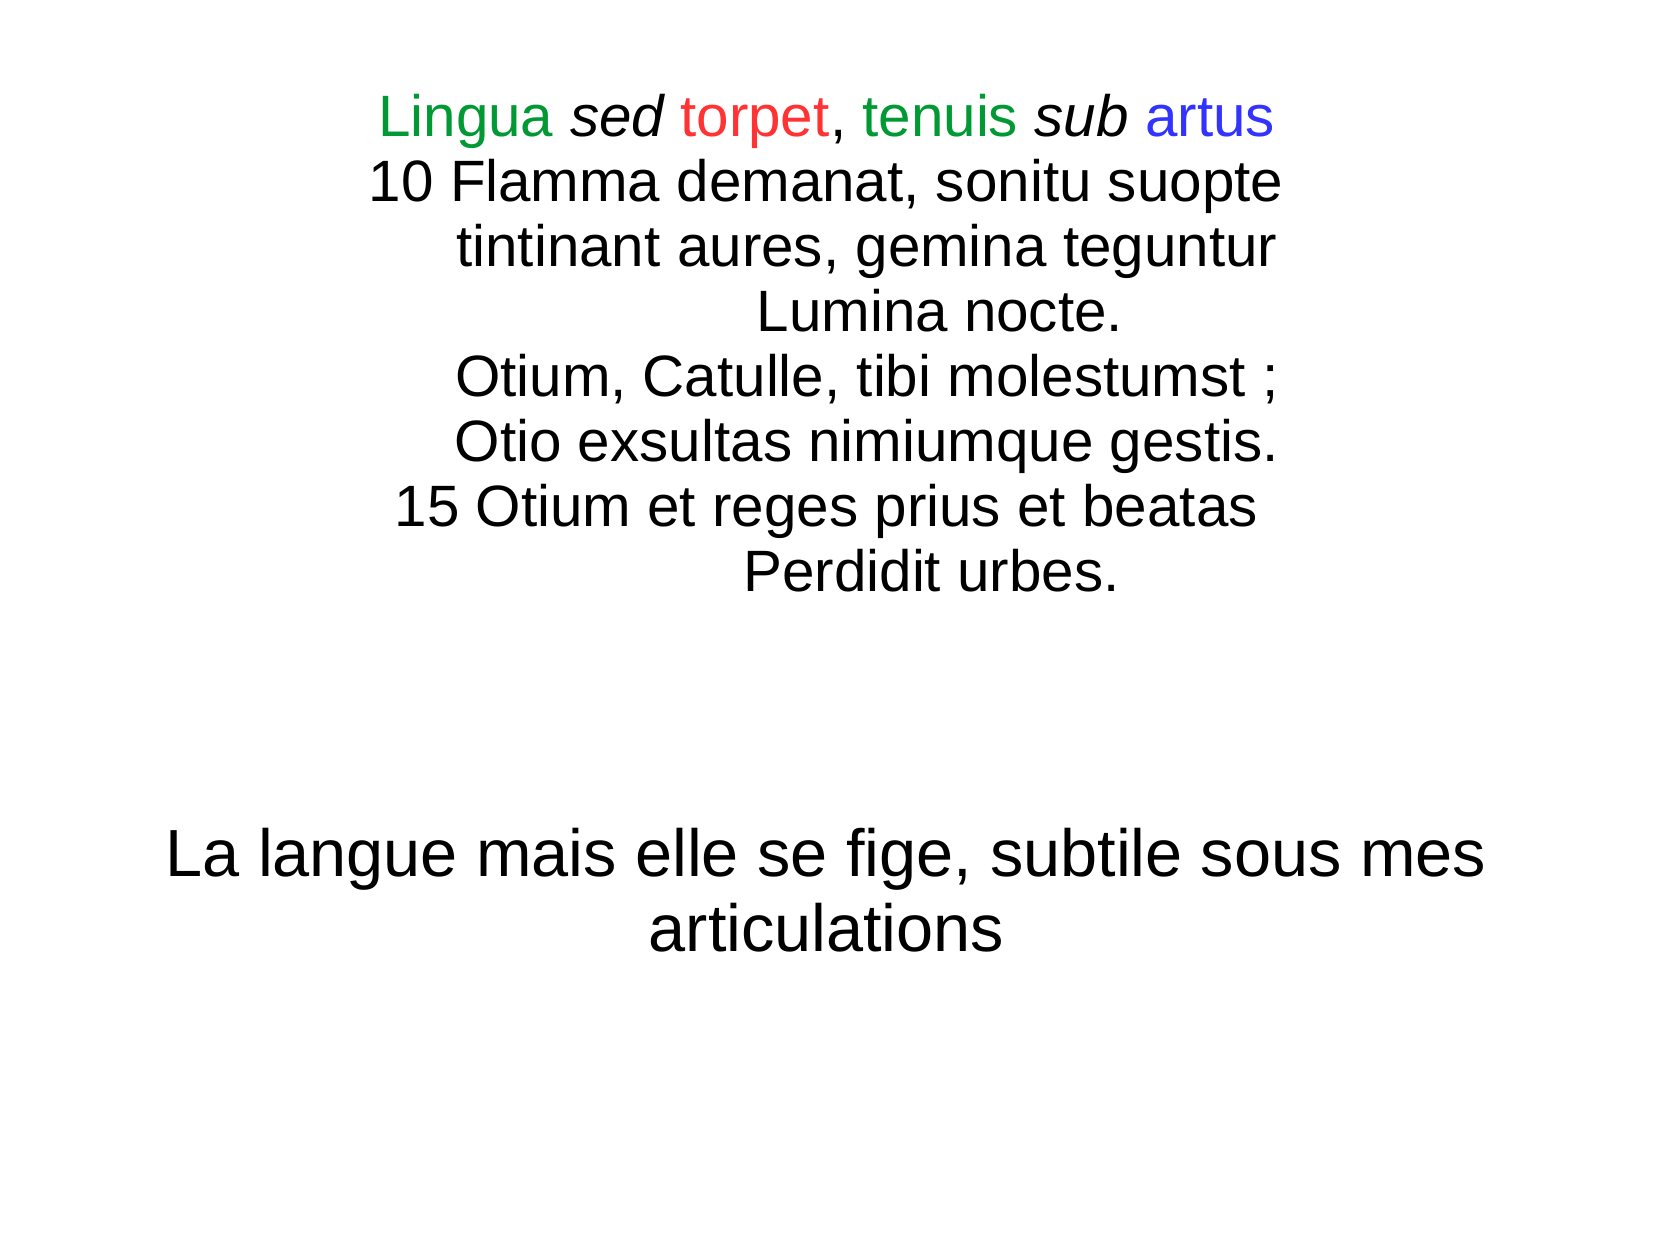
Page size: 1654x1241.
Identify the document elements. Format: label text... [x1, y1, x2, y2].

title Lingua sed torpet, tenuis sub artus 10 Flamma demanat, sonitu suopte tintinant aures, gemina teguntur Lumina nocte. Otium, Catulle, tibi molestumst ; Otio exsultas nimiumque gestis. 15 Otium et reges prius et beatas Perdidit urbes. [82, 49, 1571, 638]
subtitle La langue mais elle se fige, subtile sous mes articulations [82, 673, 1571, 1109]
